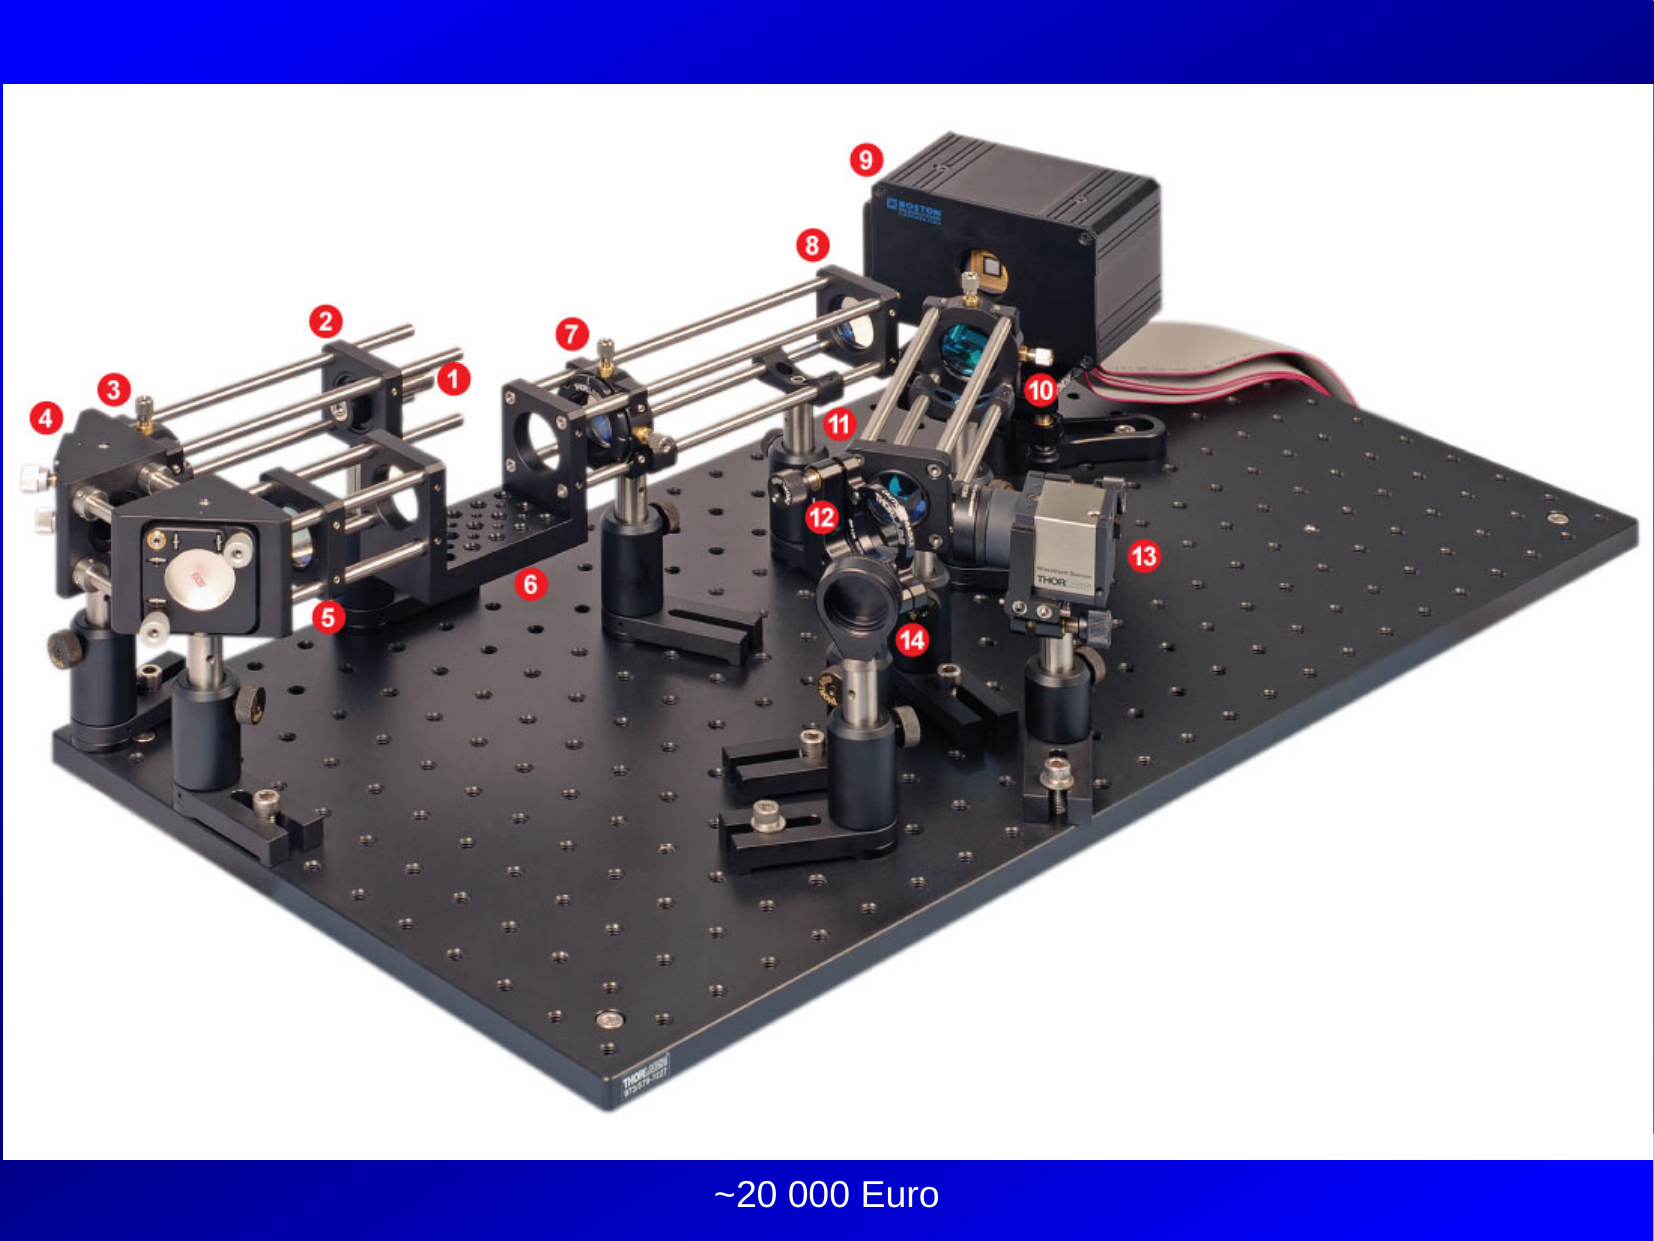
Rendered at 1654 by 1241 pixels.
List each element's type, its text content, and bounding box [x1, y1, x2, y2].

text_box ~20 000 Euro [699, 1166, 955, 1224]
picture [3, 84, 1654, 1160]
